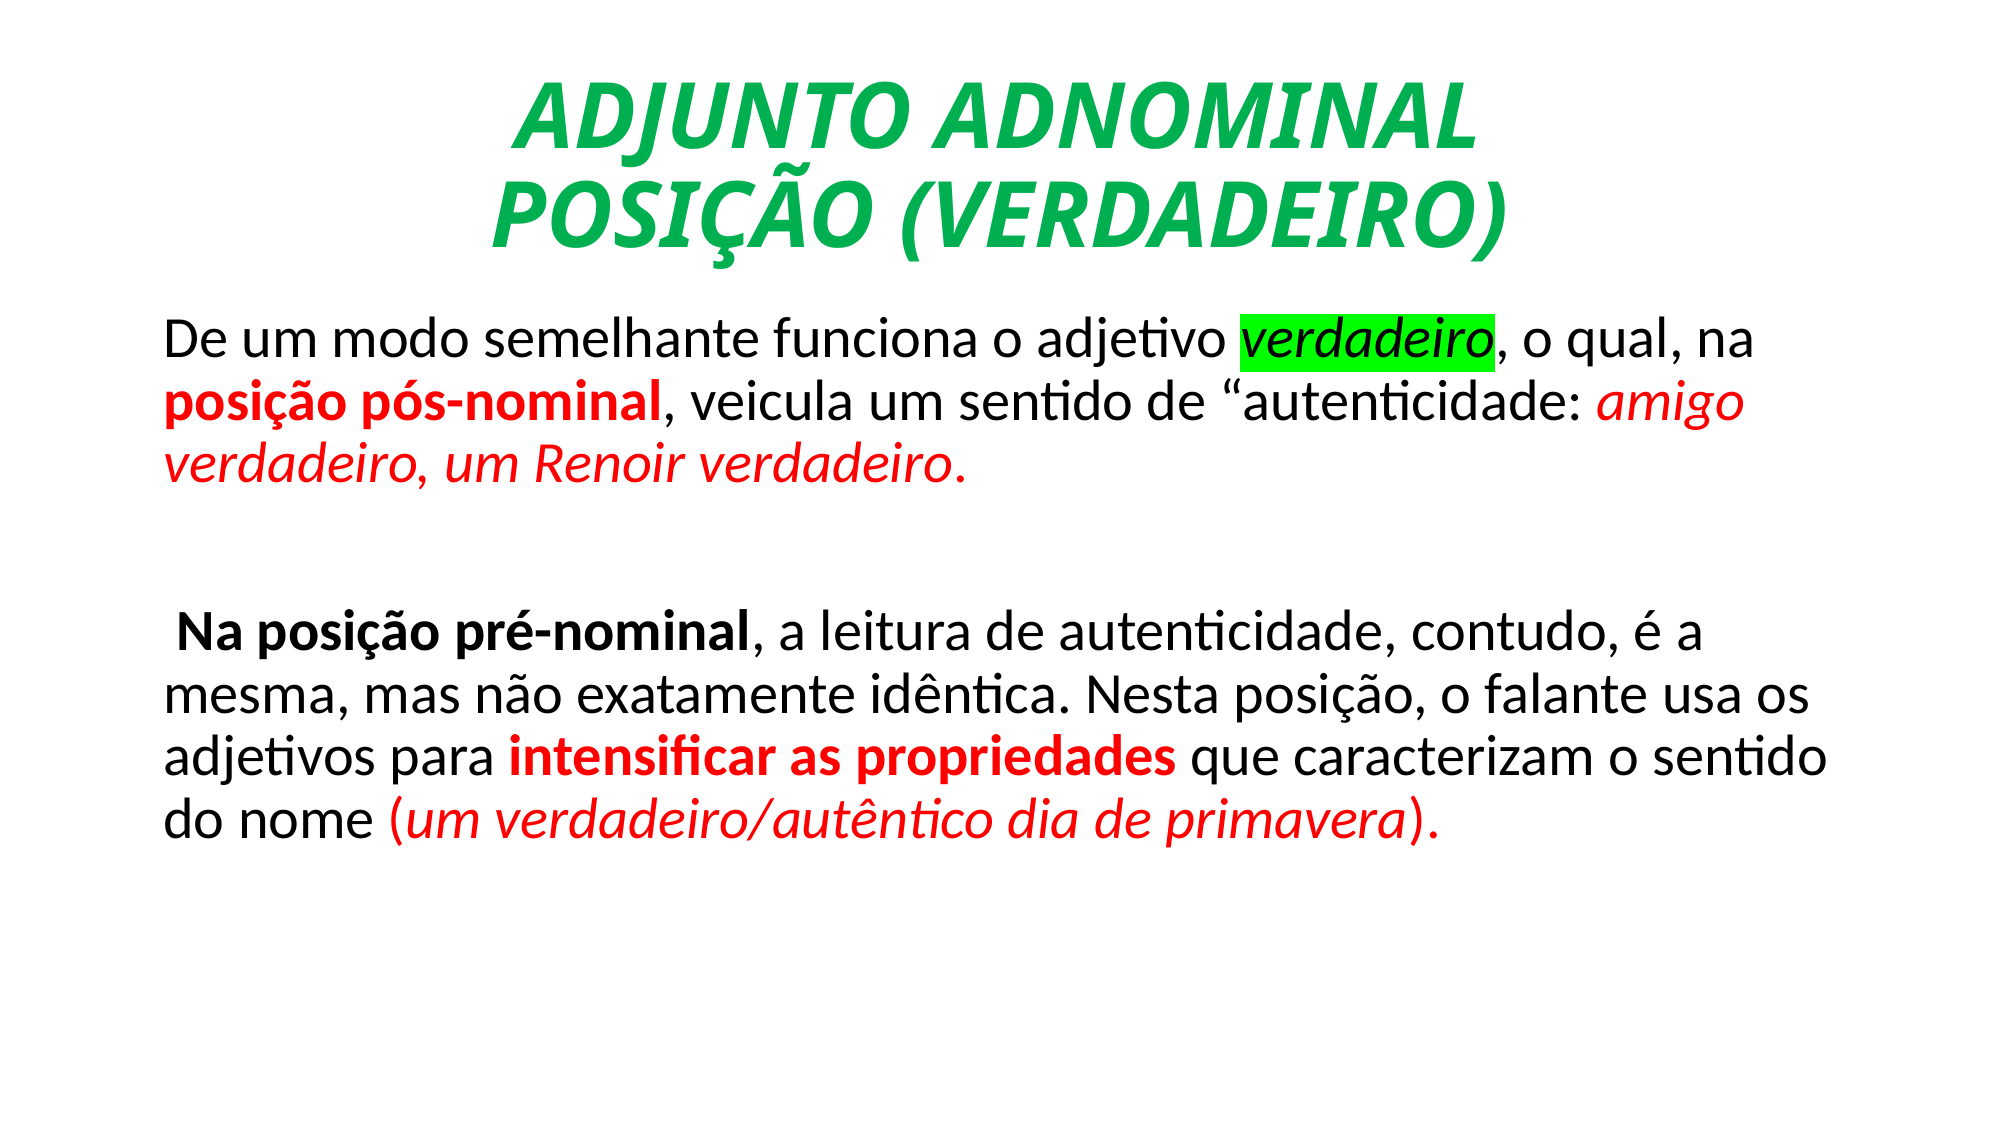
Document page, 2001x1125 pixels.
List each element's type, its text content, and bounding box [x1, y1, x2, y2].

list De um modo semelhante funciona o adjetivo verdadeiro, o qual, na posição pós-nominal, veicula um sentido de “autenticidade: amigo verdadeiro, um Renoir verdadeiro. Na posição pré-nominal, a leitura de autenticidade, contudo, é a mesma, mas não exatamente idêntica. Nesta posição, o falante usa os adjetivos para intensificar as propriedades que caracterizam o sentido do nome (um verdadeiro/autêntico dia de primavera). [148, 299, 1874, 1014]
title ADJUNTO ADNOMINAL POSIÇÃO (VERDADEIRO) [137, 59, 1863, 278]
